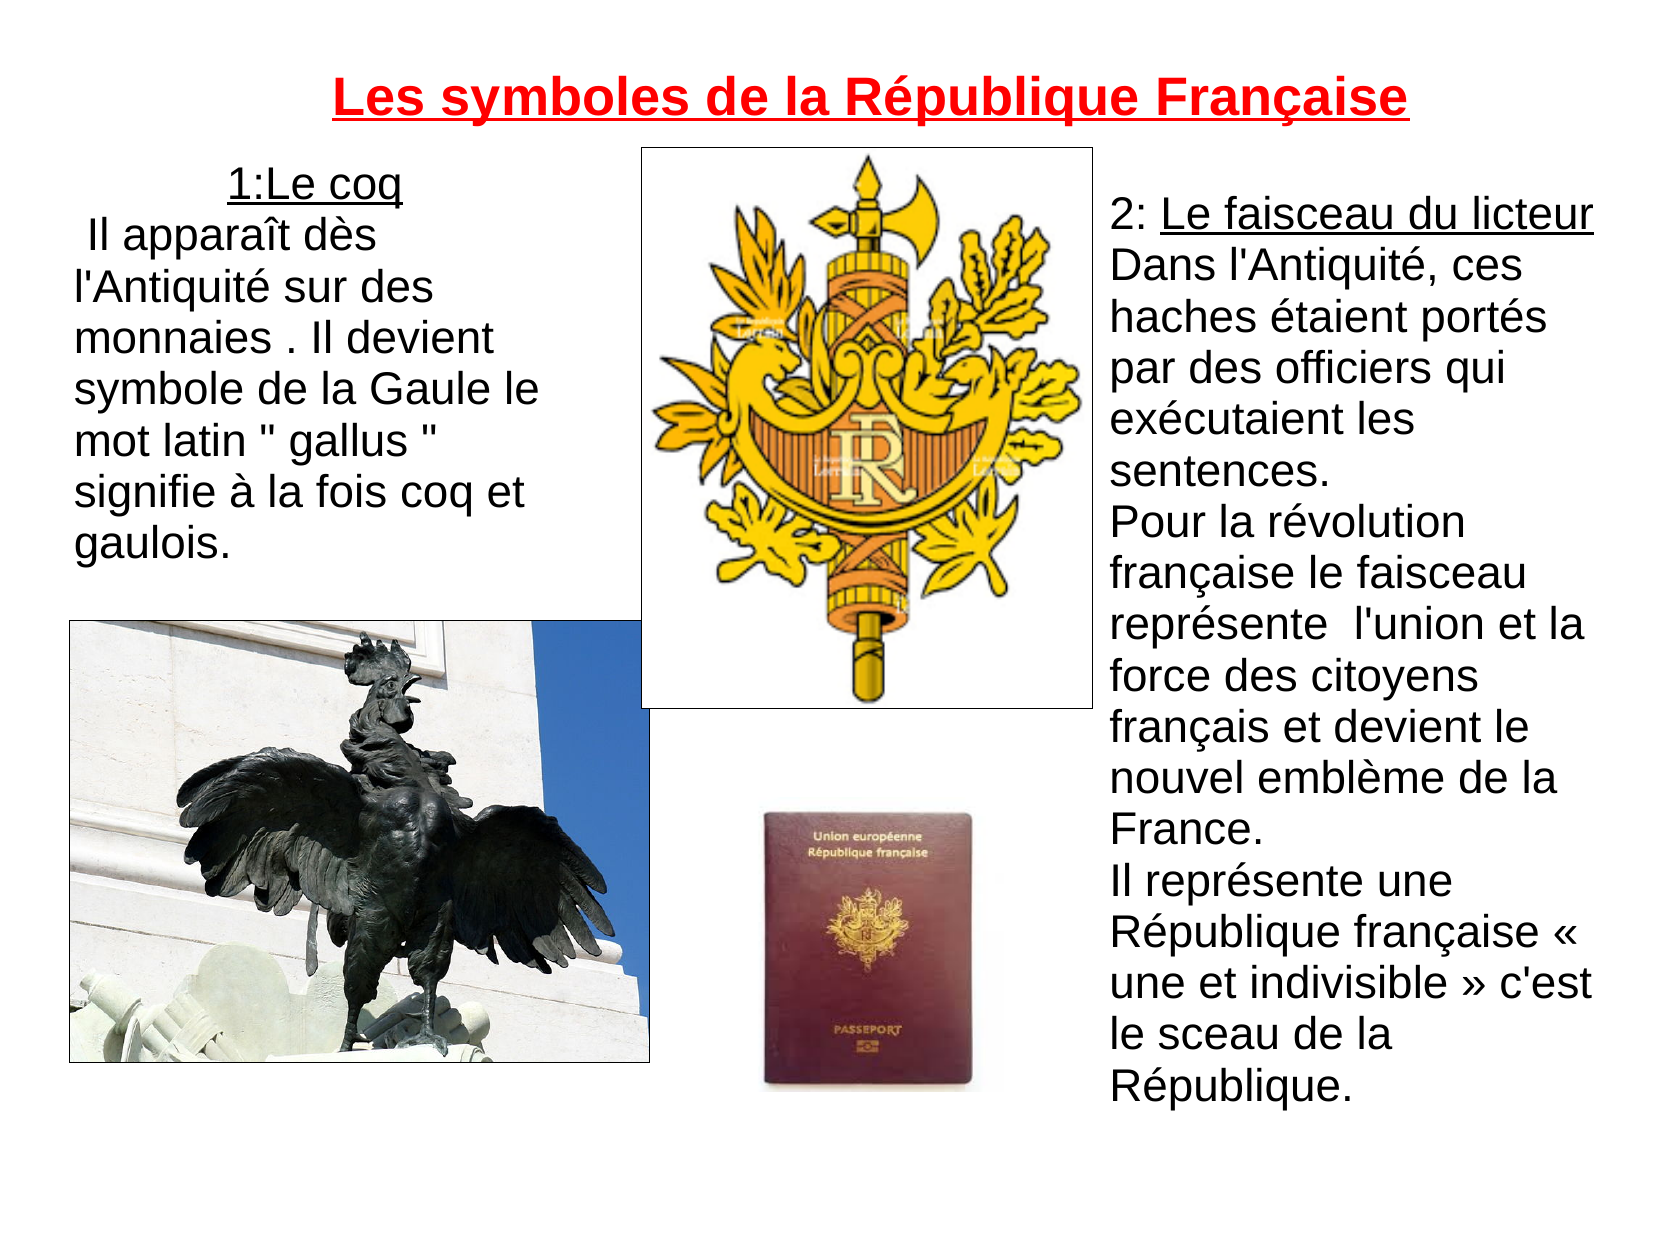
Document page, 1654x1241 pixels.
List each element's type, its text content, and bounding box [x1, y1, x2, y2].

picture [738, 797, 1004, 1092]
picture [69, 147, 1093, 1063]
text_box 1:Le coq Il apparaît dès l'Antiquité sur des monnaies . Il devient symbole de la Gaule le mot latin " gallus " signifie à la fois coq et gaulois. [59, 150, 571, 574]
text_box Les symboles de la République Française [265, 59, 1477, 136]
text_box 2: Le faisceau du licteur Dans l'Antiquité, ces haches étaient portés par des officiers qui exécutaient les sentences. Pour la révolution française le faisceau représente l'union et la force des citoyens français et devient le nouvel emblème de la France. Il représente une République française « une et indivisible » c'est le sceau de la République. [1094, 180, 1625, 1115]
